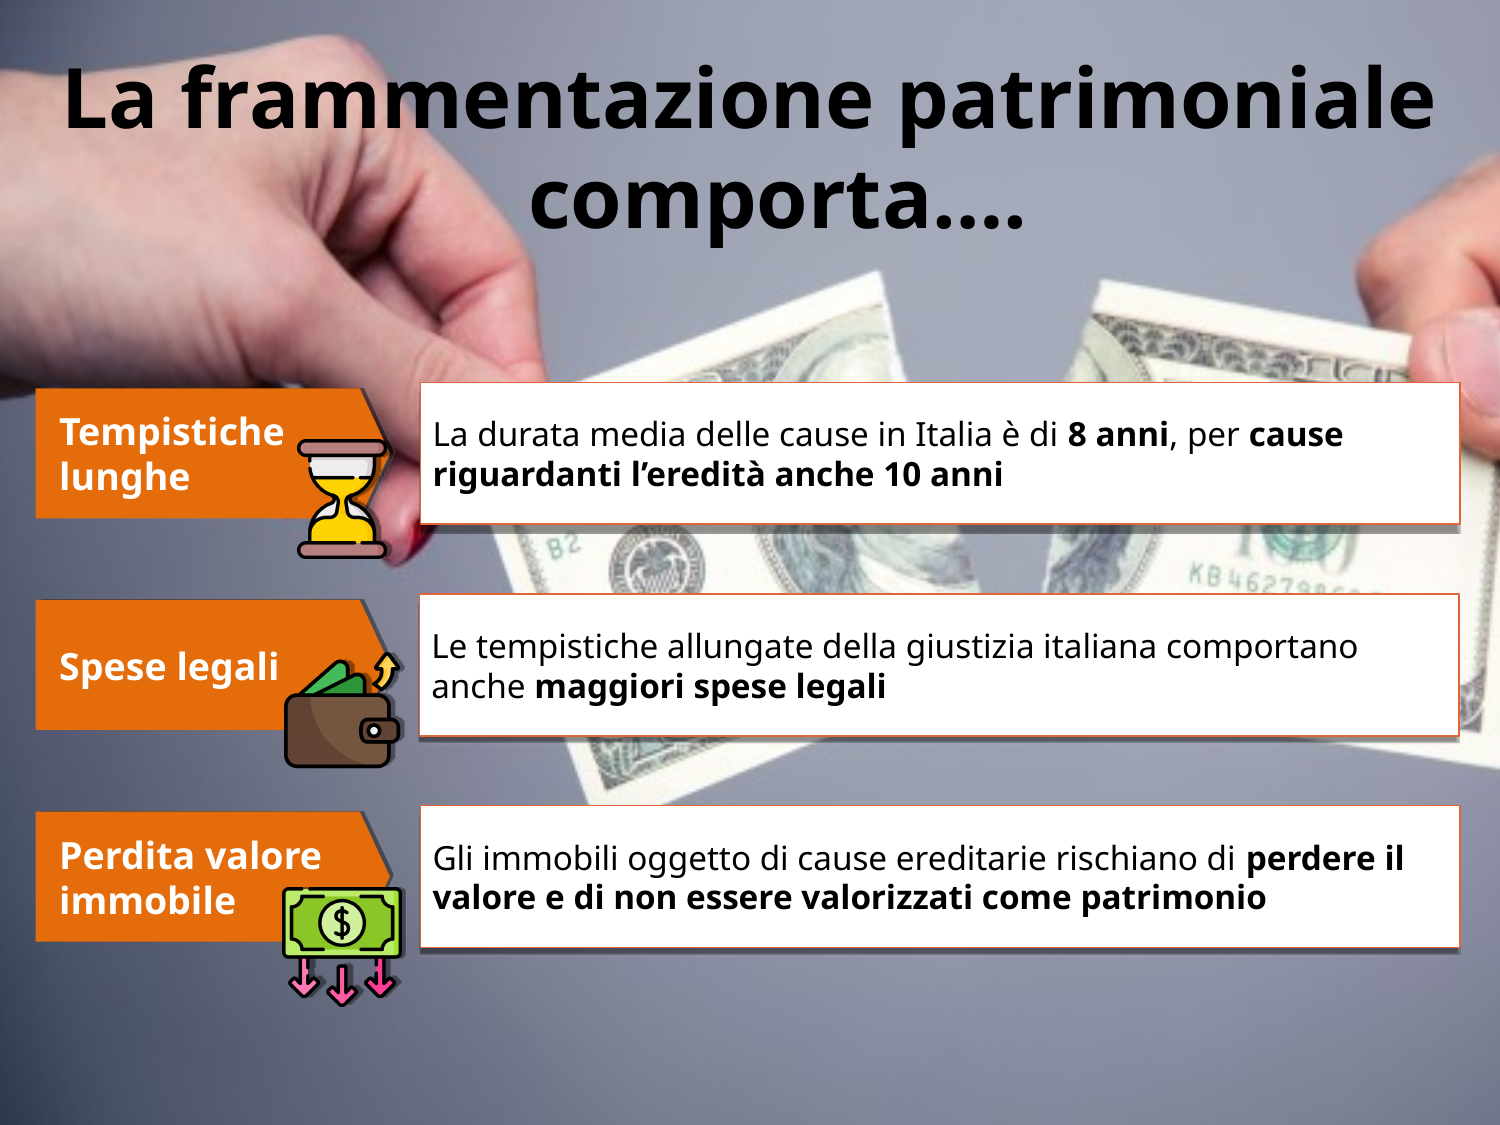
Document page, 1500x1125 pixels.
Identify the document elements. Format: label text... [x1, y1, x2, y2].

text_box Tempistiche lunghe [35, 388, 384, 519]
text_box La durata media delle cause in Italia è di 8 anni, per cause riguardanti l’eredità anche 10 anni [420, 382, 1461, 525]
text_box La frammentazione patrimoniale comporta…. [24, 38, 1476, 255]
text_box Spese legali [35, 599, 383, 730]
text_box Perdita valore immobile [35, 811, 390, 942]
text_box Gli immobili oggetto di cause ereditarie rischiano di perdere il valore e di non essere valorizzati come patrimonio [420, 805, 1461, 948]
picture [0, 0, 1500, 1125]
text_box Le tempistiche allungate della giustizia italiana comportano anche maggiori spese legali [419, 594, 1459, 736]
